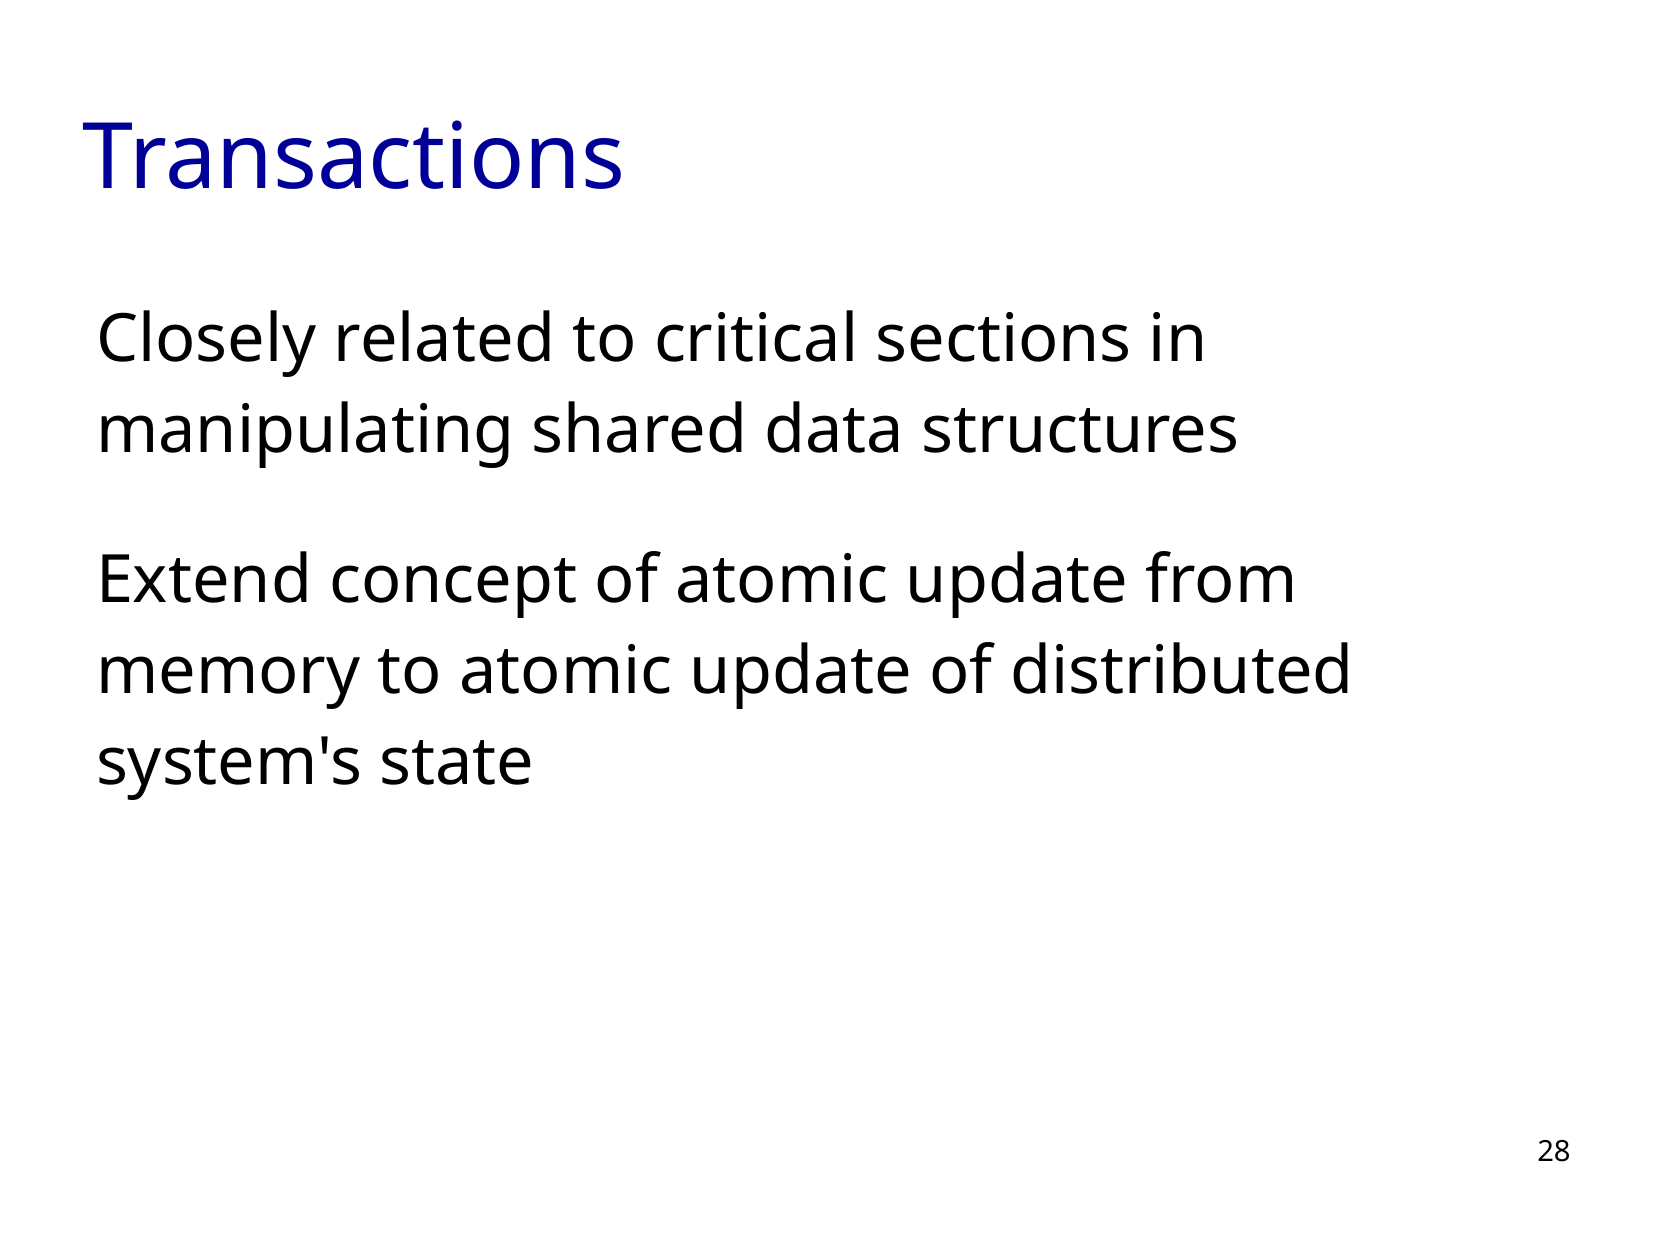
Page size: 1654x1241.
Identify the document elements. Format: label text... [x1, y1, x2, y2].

list Closely related to critical sections in manipulating shared data structures Extend concept of atomic update from memory to atomic update of distributed system's state [60, 290, 1571, 1096]
title Transactions [82, 49, 1571, 257]
